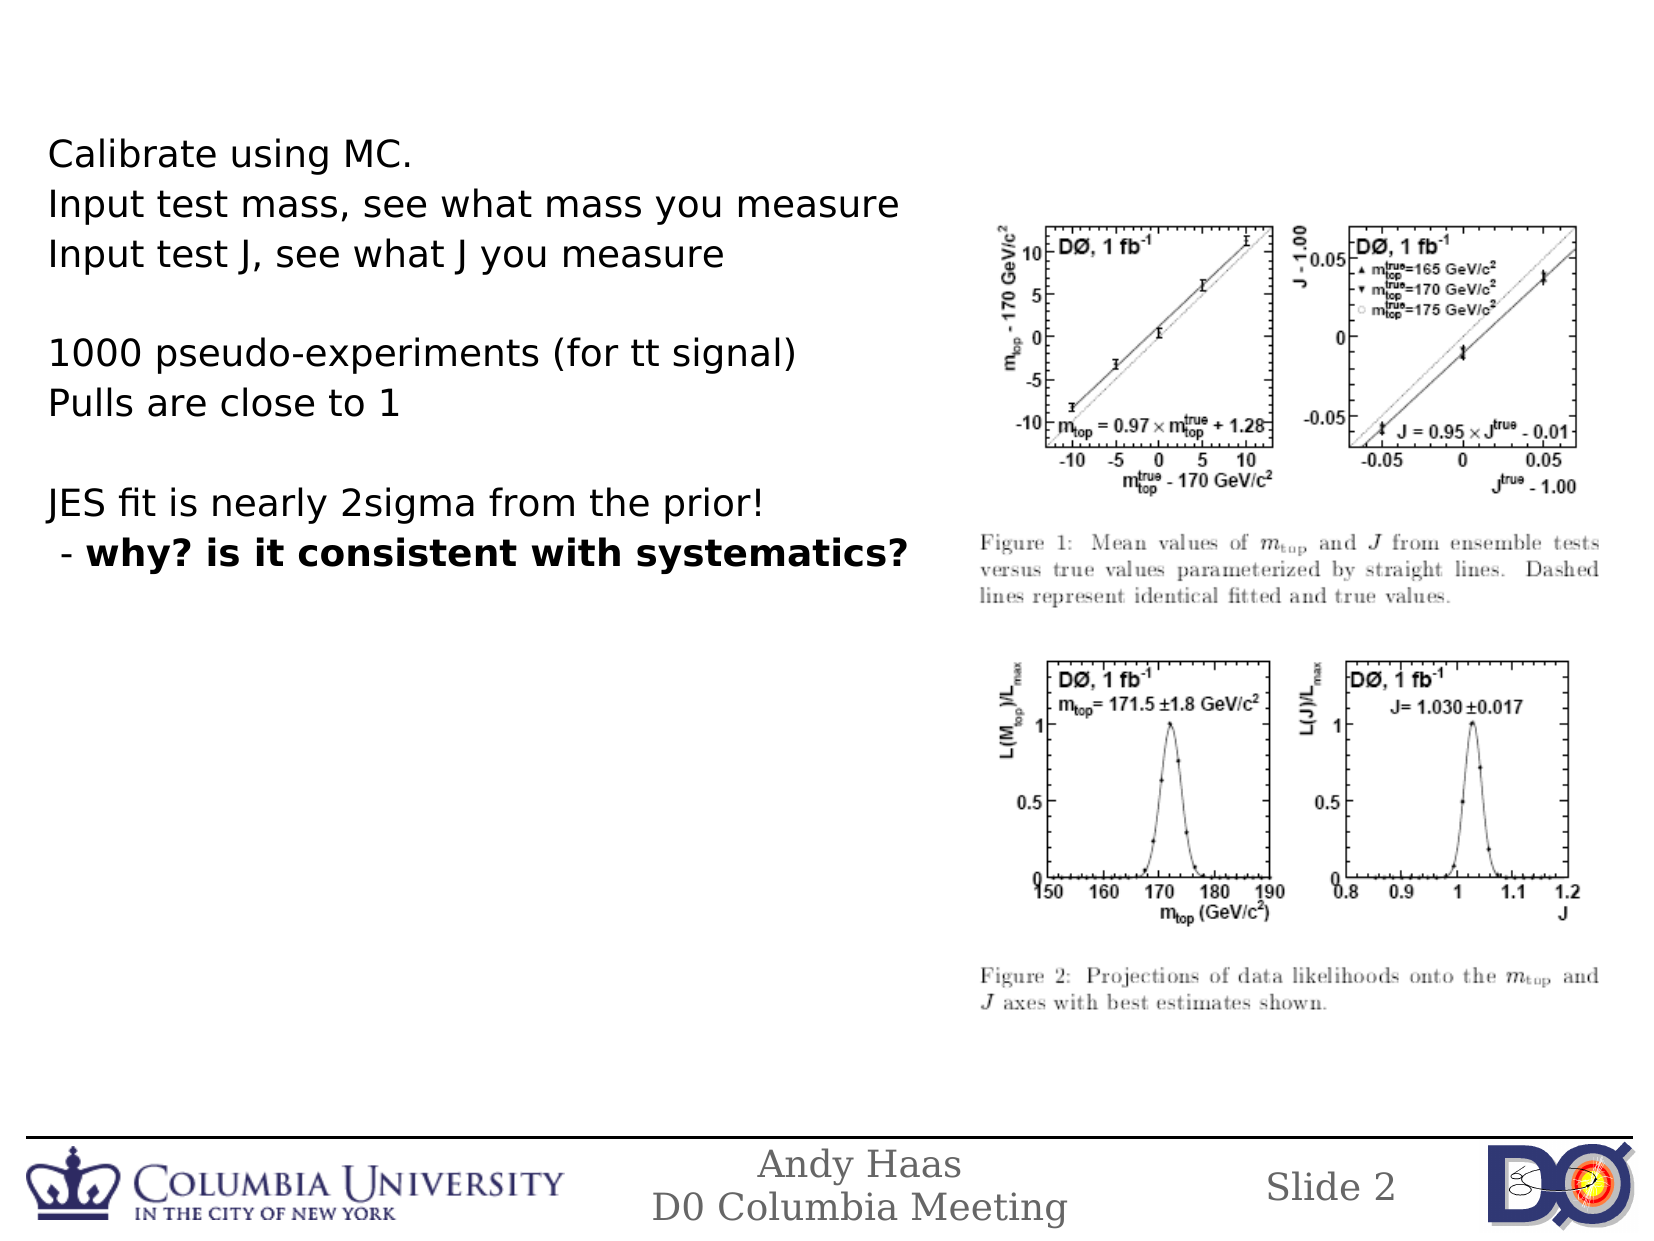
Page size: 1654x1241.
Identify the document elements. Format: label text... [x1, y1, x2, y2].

picture [26, 1146, 565, 1220]
list Calibrate using MC. Input test mass, see what mass you measure Input test J, see what J you measure 1000 pseudo-experiments (for tt signal) Pulls are close to 1 JES fit is nearly 2sigma from the prior! - why? is it consistent with systematics? [30, 140, 914, 1125]
picture [950, 209, 1624, 1041]
picture [1479, 1140, 1639, 1233]
